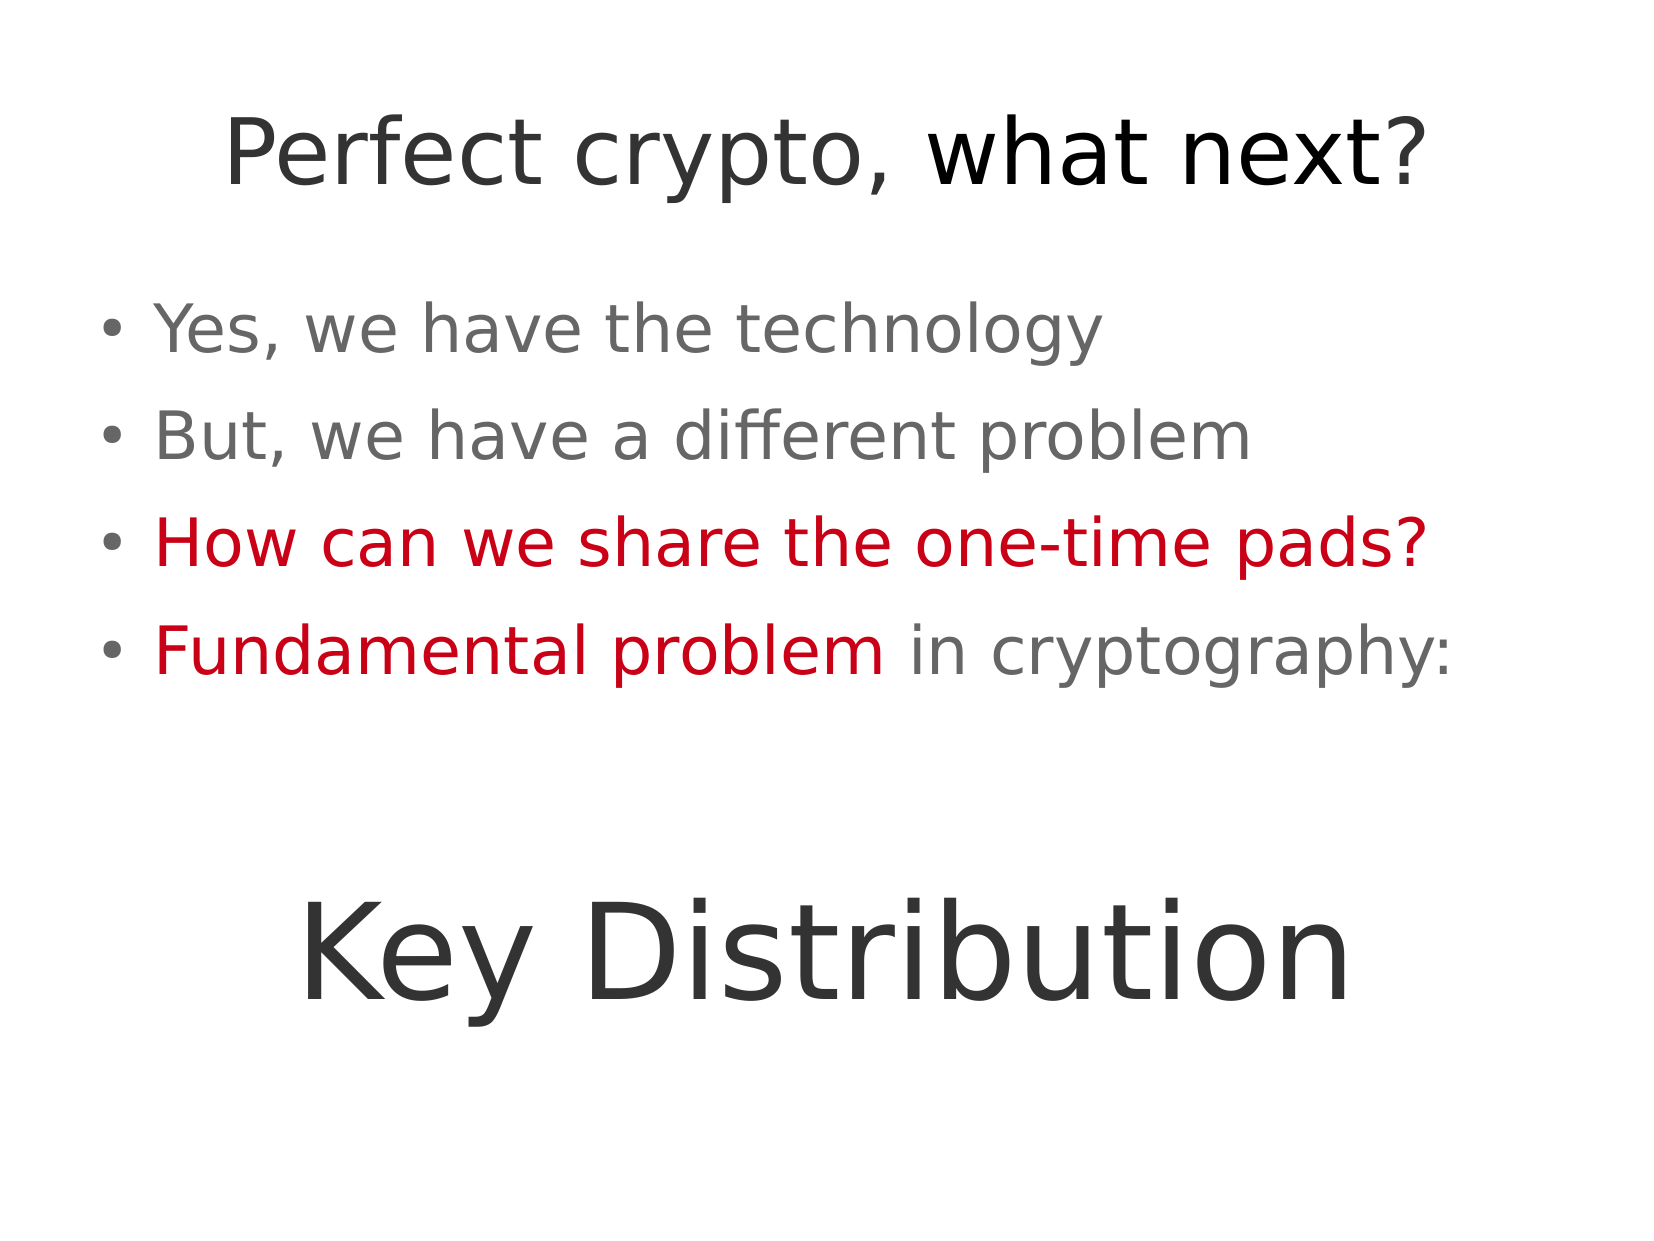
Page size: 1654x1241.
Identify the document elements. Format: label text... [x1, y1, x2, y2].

title Perfect crypto, what next? [82, 49, 1571, 257]
list Yes, we have the technology But, we have a different problem How can we share the one-time pads? Fundamental problem in cryptography: [82, 290, 1571, 1109]
text_box Key Distribution [280, 868, 1372, 1039]
